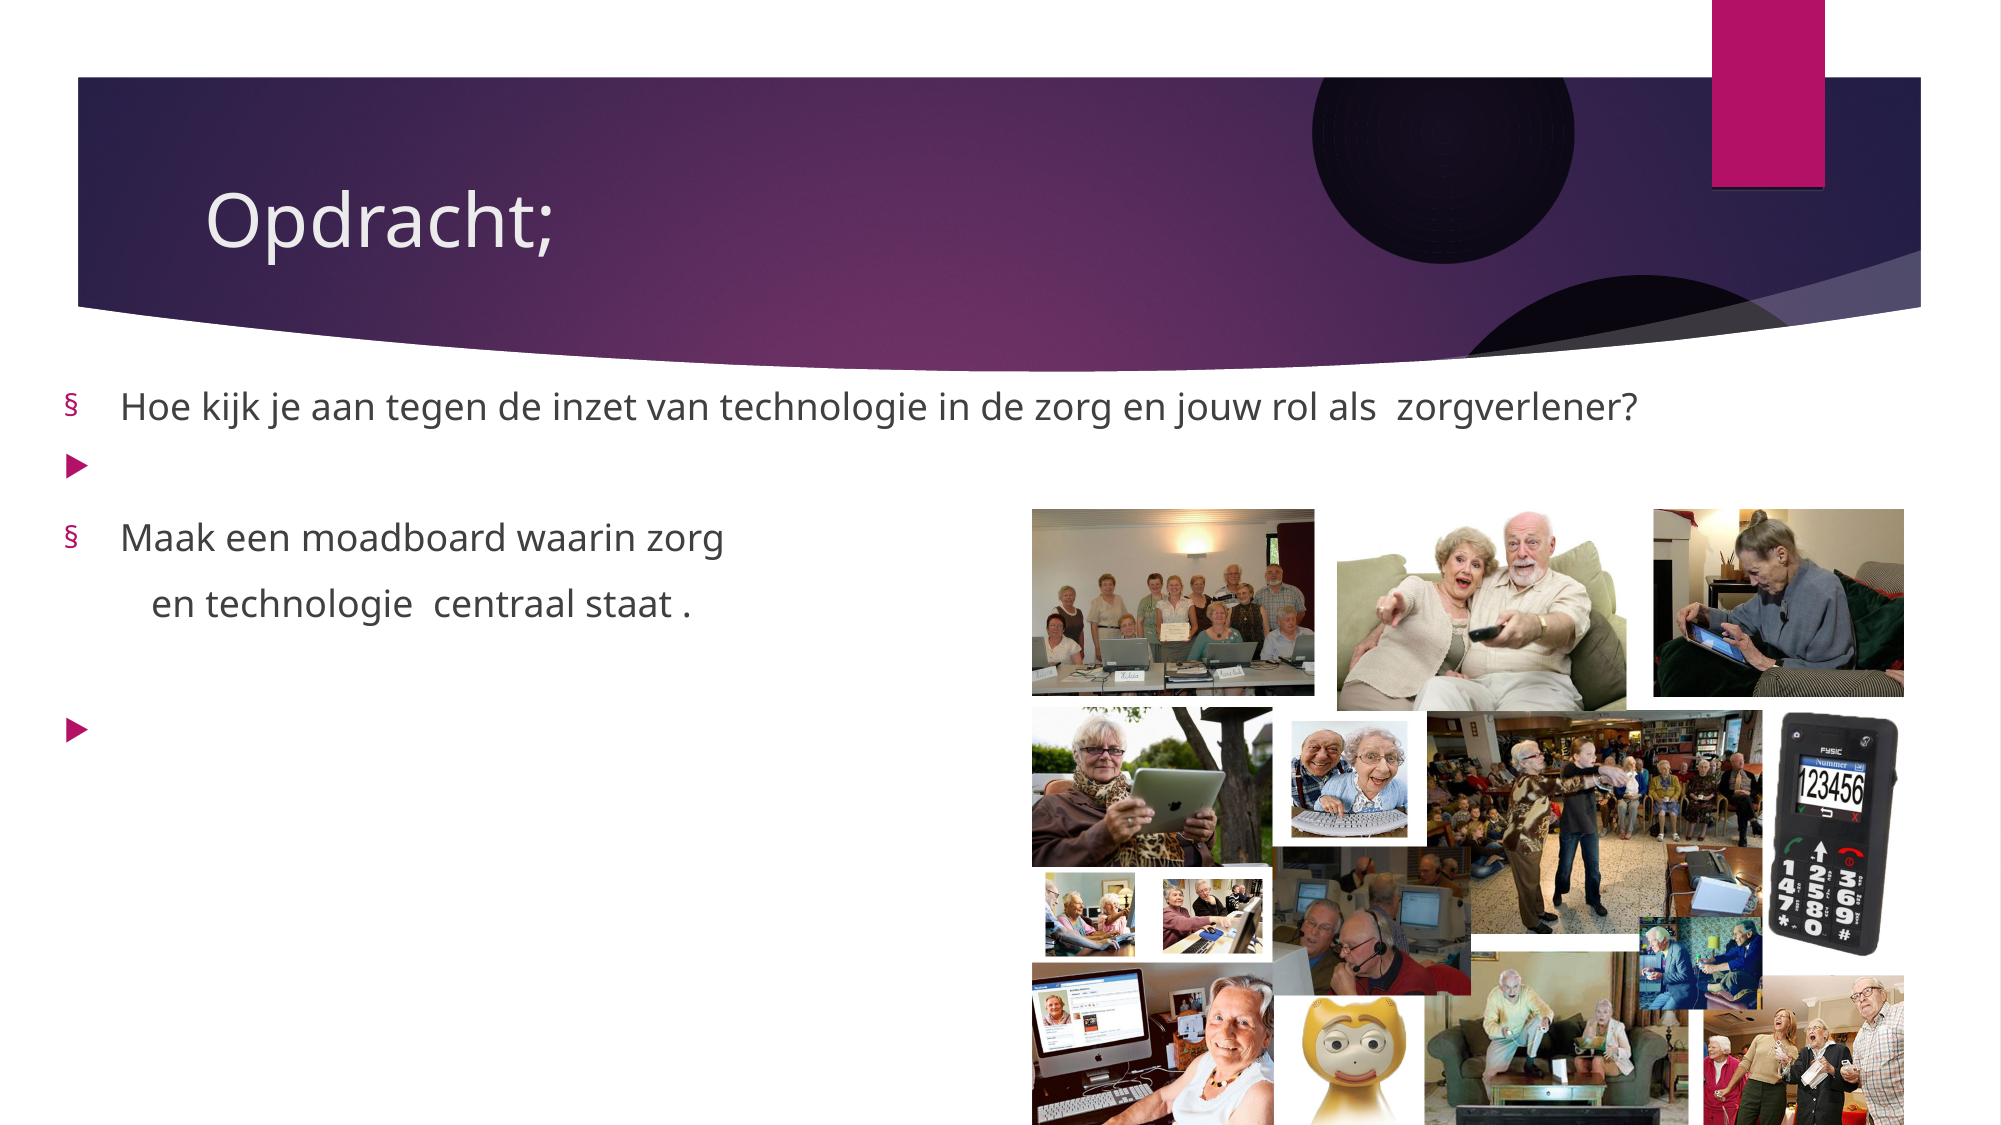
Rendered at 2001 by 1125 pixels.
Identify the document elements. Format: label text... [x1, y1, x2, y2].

picture [1032, 509, 1904, 1125]
title Opdracht; [189, 159, 1627, 276]
list Hoe kijk je aan tegen de inzet van technologie in de zorg en jouw rol als zorgverlener? Maak een moadboard waarin zorg en technologie centraal staat . [48, 375, 1763, 1036]
